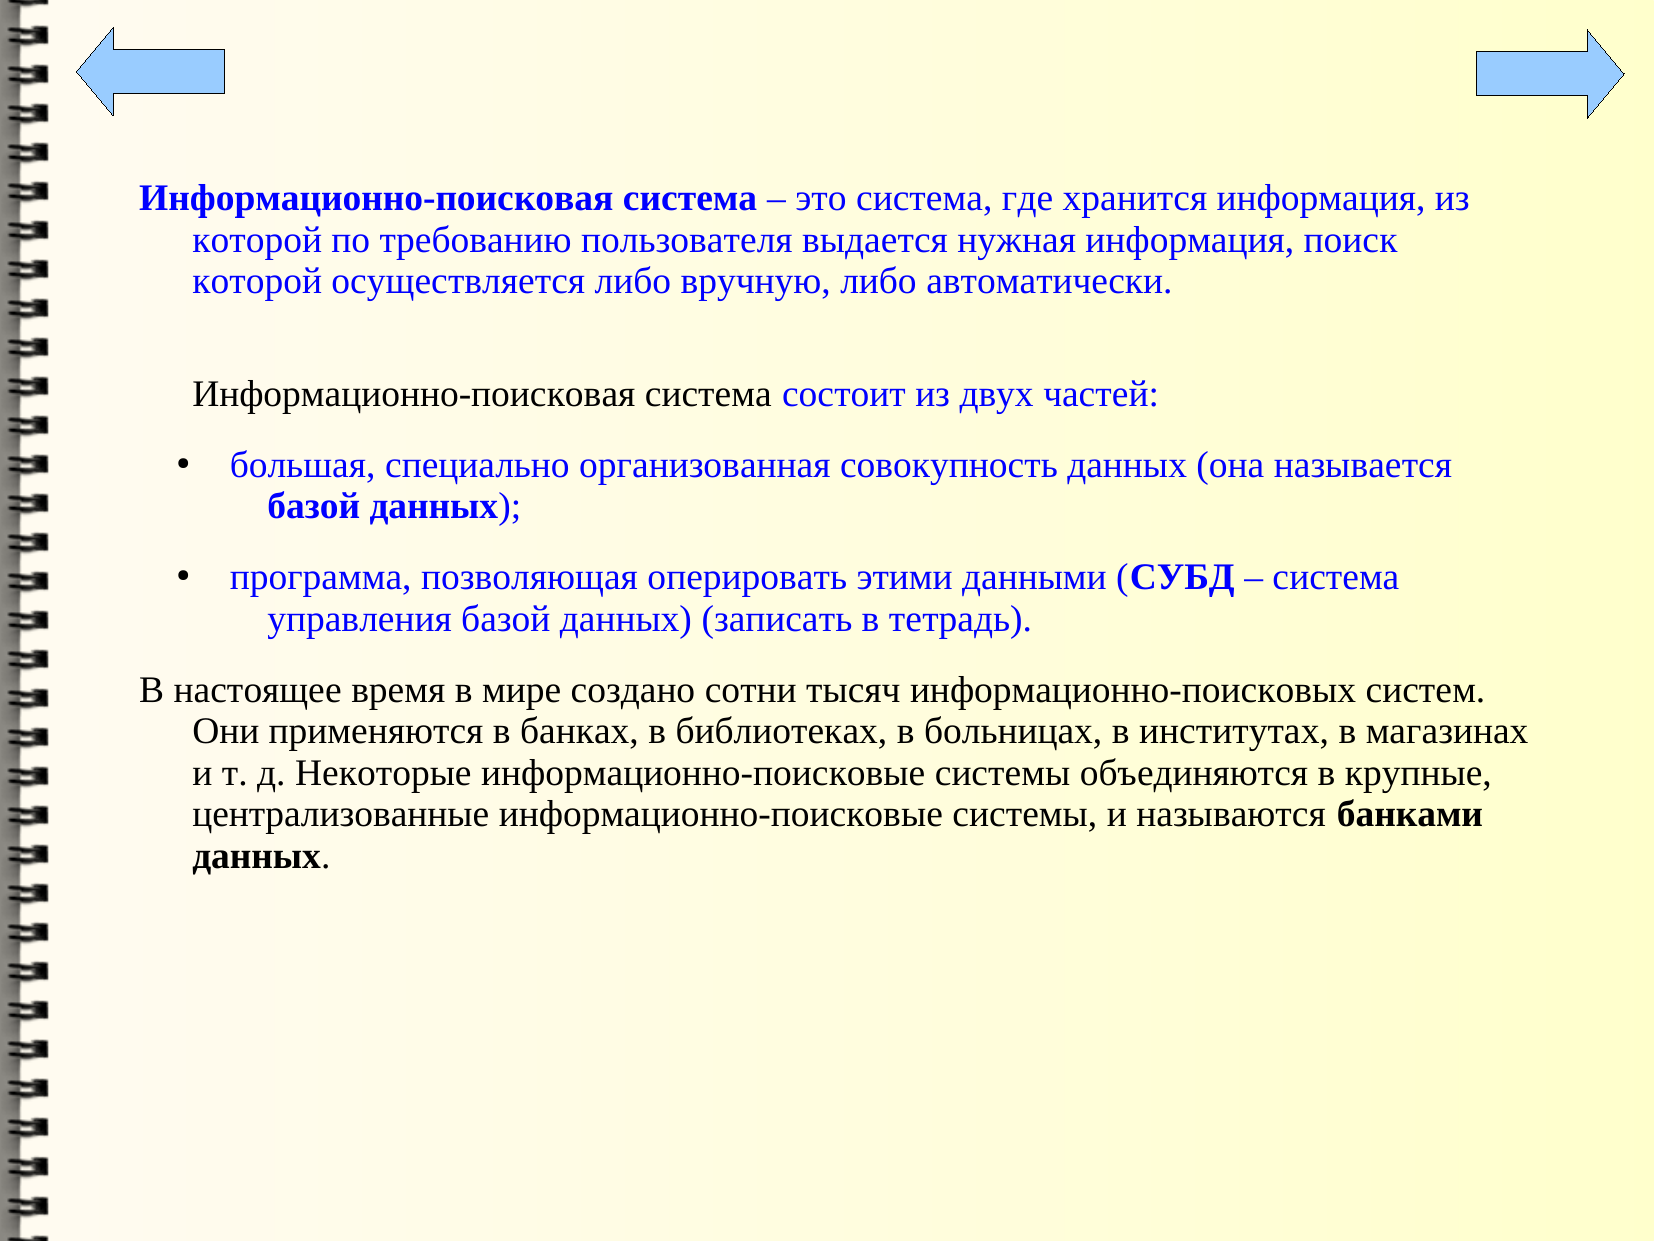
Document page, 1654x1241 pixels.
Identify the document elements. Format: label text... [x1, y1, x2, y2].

text_box [76, 27, 225, 116]
text_box [1476, 29, 1625, 119]
list Информационно-поисковая система – это система, где хранится информация, из которой по требованию пользователя выдается нужная информация, поиск которой осуществляется либо вручную, либо автоматически. Информационно-поисковая система состоит из двух частей: большая, специально организованная совокупность данных (она называется базой данных); программа, позволяющая оперировать этими данными (СУБД – система управления базой данных) (записать в тетрадь). В настоящее время в мире создано сотни тысяч информационно-поисковых систем. Они применяются в банках, в библиотеках, в больницах, в институтах, в магазинах и т. д. Некоторые информационно-поисковые системы объединяются в крупные, централизованные информационно-поисковые системы, и называются банками данных. [121, 177, 1534, 1127]
picture [0, 0, 1654, 1241]
